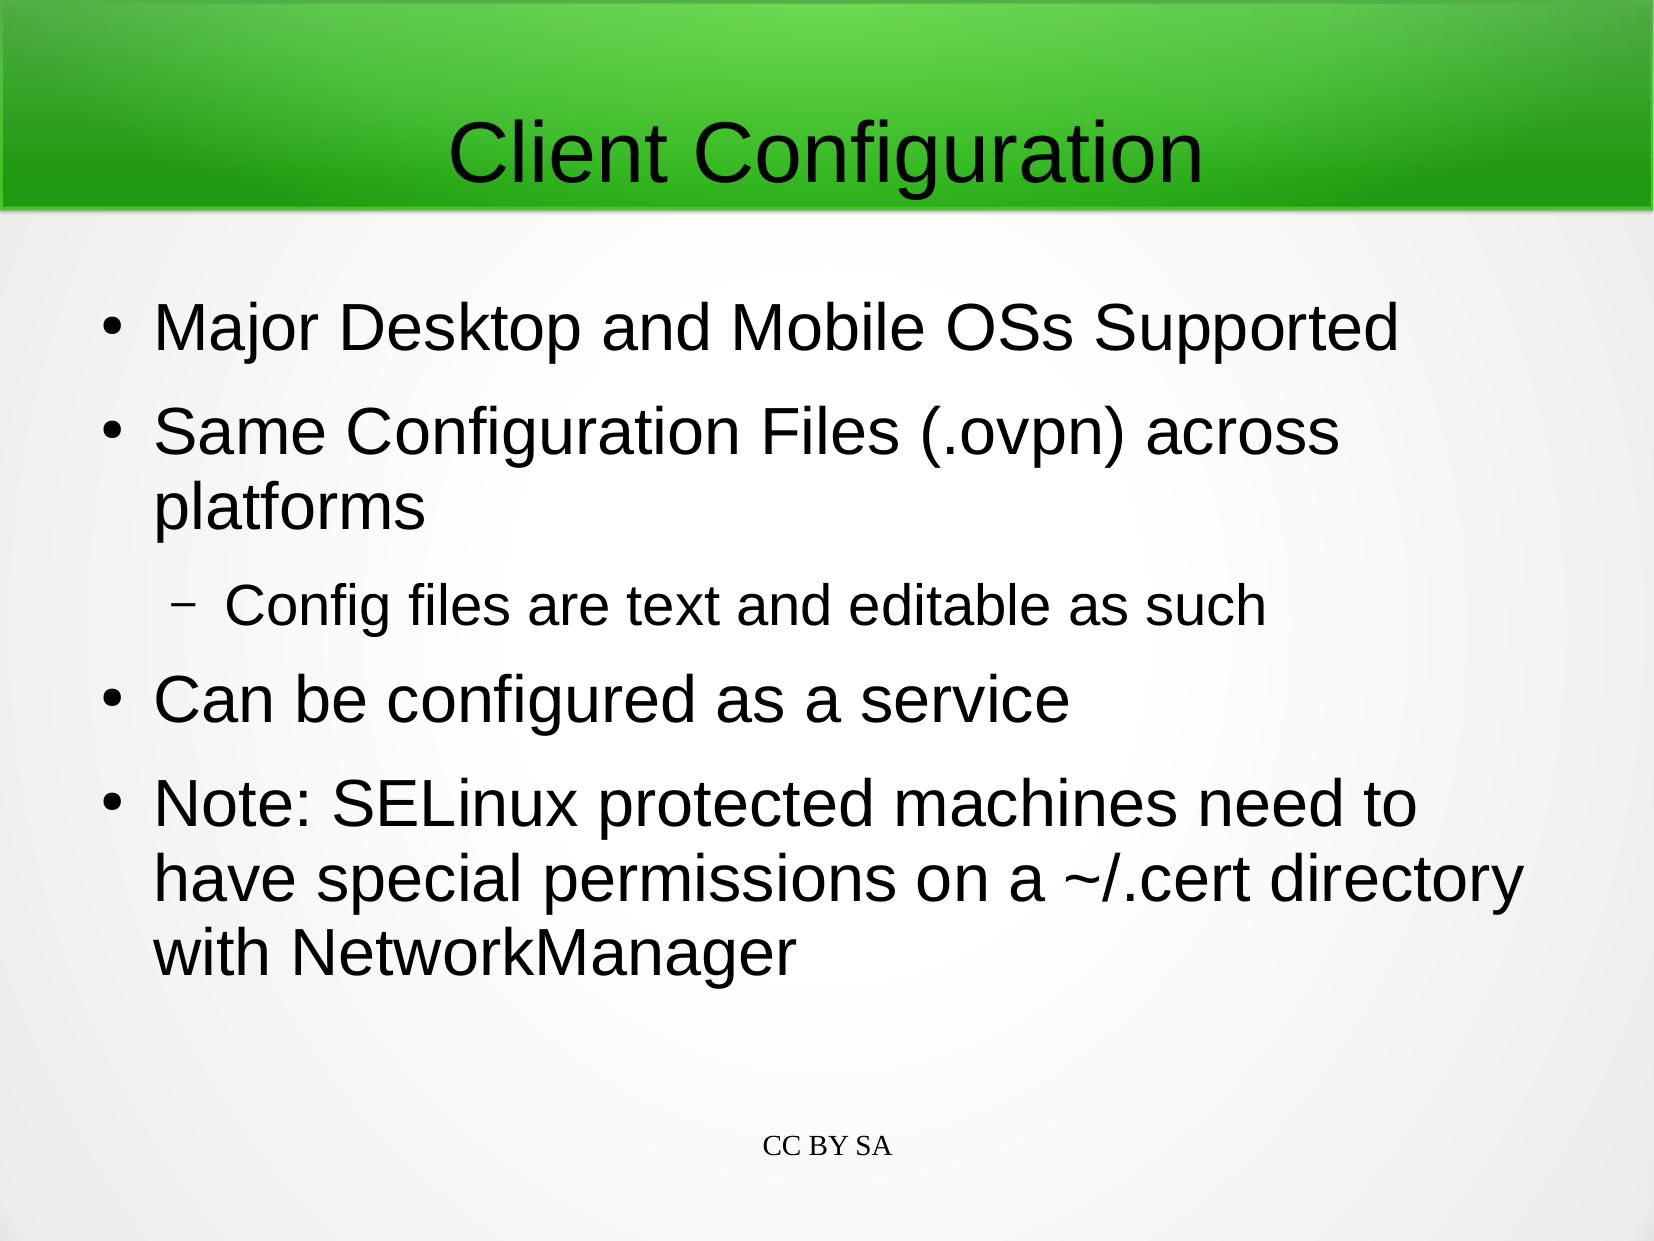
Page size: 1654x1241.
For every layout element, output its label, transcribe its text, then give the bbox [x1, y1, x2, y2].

list Major Desktop and Mobile OSs Supported Same Configuration Files (.ovpn) across platforms Config files are text and editable as such Can be configured as a service Note: SELinux protected machines need to have special permissions on a ~/.cert directory with NetworkManager [82, 290, 1571, 1010]
title Client Configuration [82, 49, 1571, 257]
